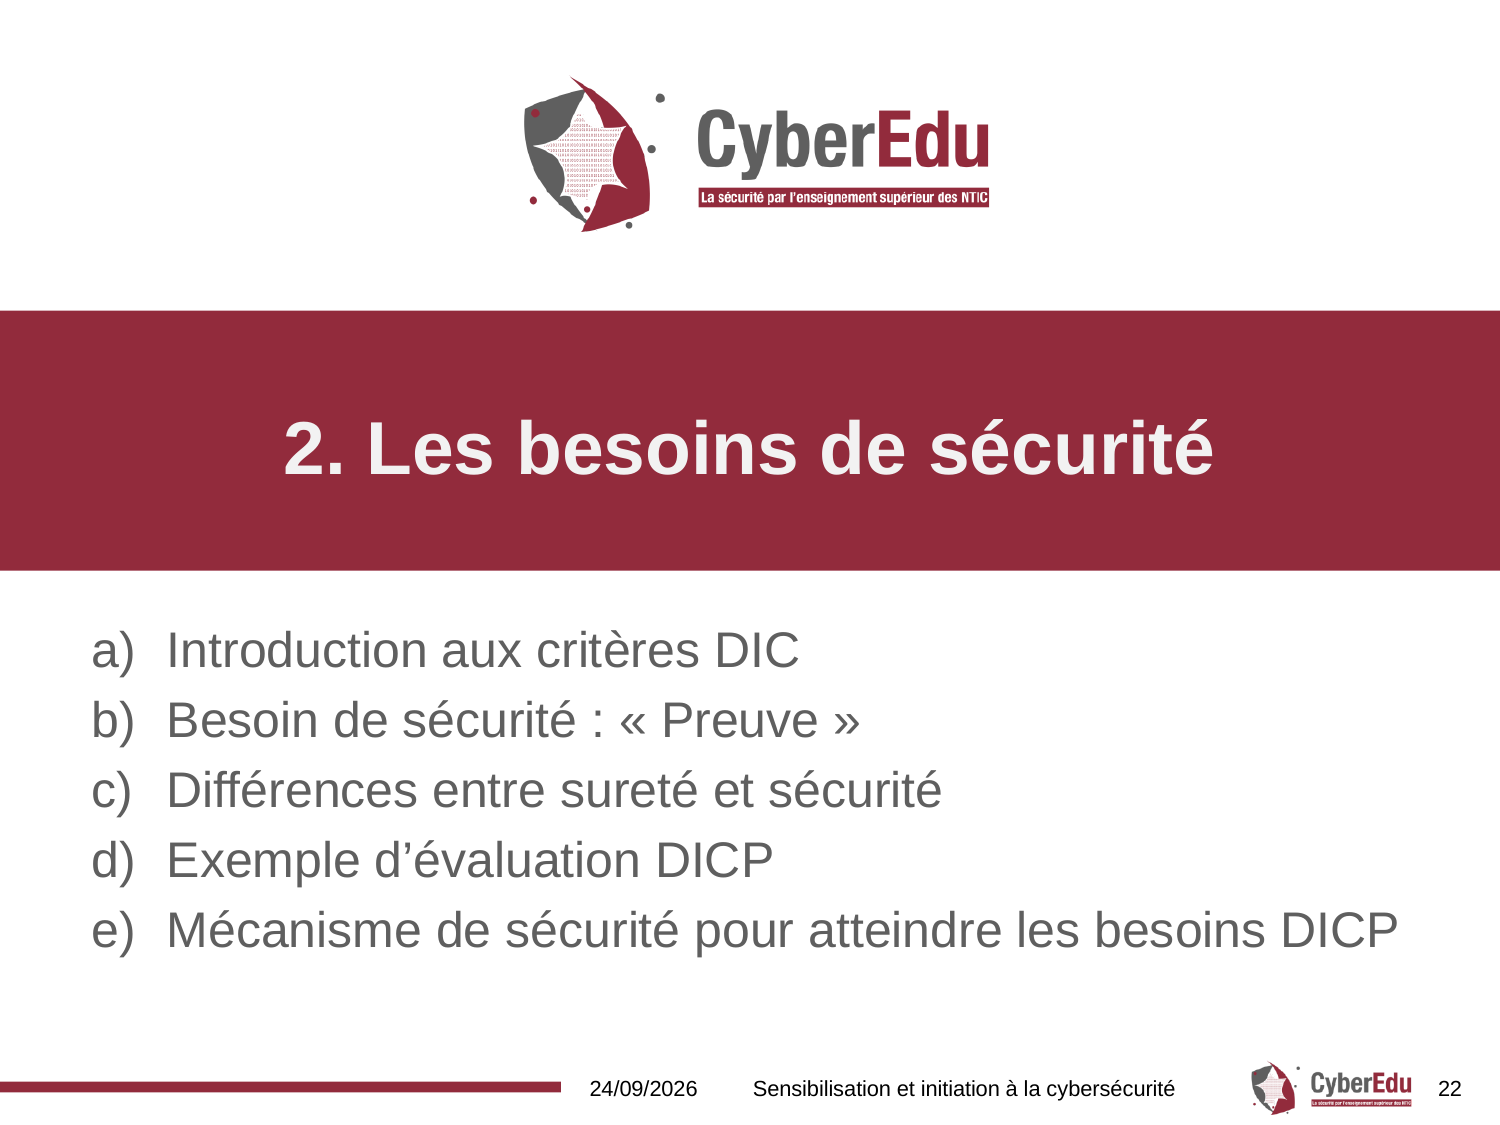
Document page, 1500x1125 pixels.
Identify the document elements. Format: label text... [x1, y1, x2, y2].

title 2. Les besoins de sécurité [75, 338, 1425, 551]
footer Sensibilisation et initiation à la cybersécurité [738, 1057, 1236, 1118]
picture [509, 75, 991, 232]
slide_number <numéro> [1423, 1057, 1495, 1118]
slide_number 15/11/2020 [561, 1057, 727, 1118]
list Introduction aux critères DIC Besoin de sécurité : « Preuve » Différences entre sureté et sécurité Exemple d’évaluation DICP Mécanisme de sécurité pour atteindre les besoins DICP [76, 609, 1424, 1000]
picture [1246, 1060, 1412, 1115]
